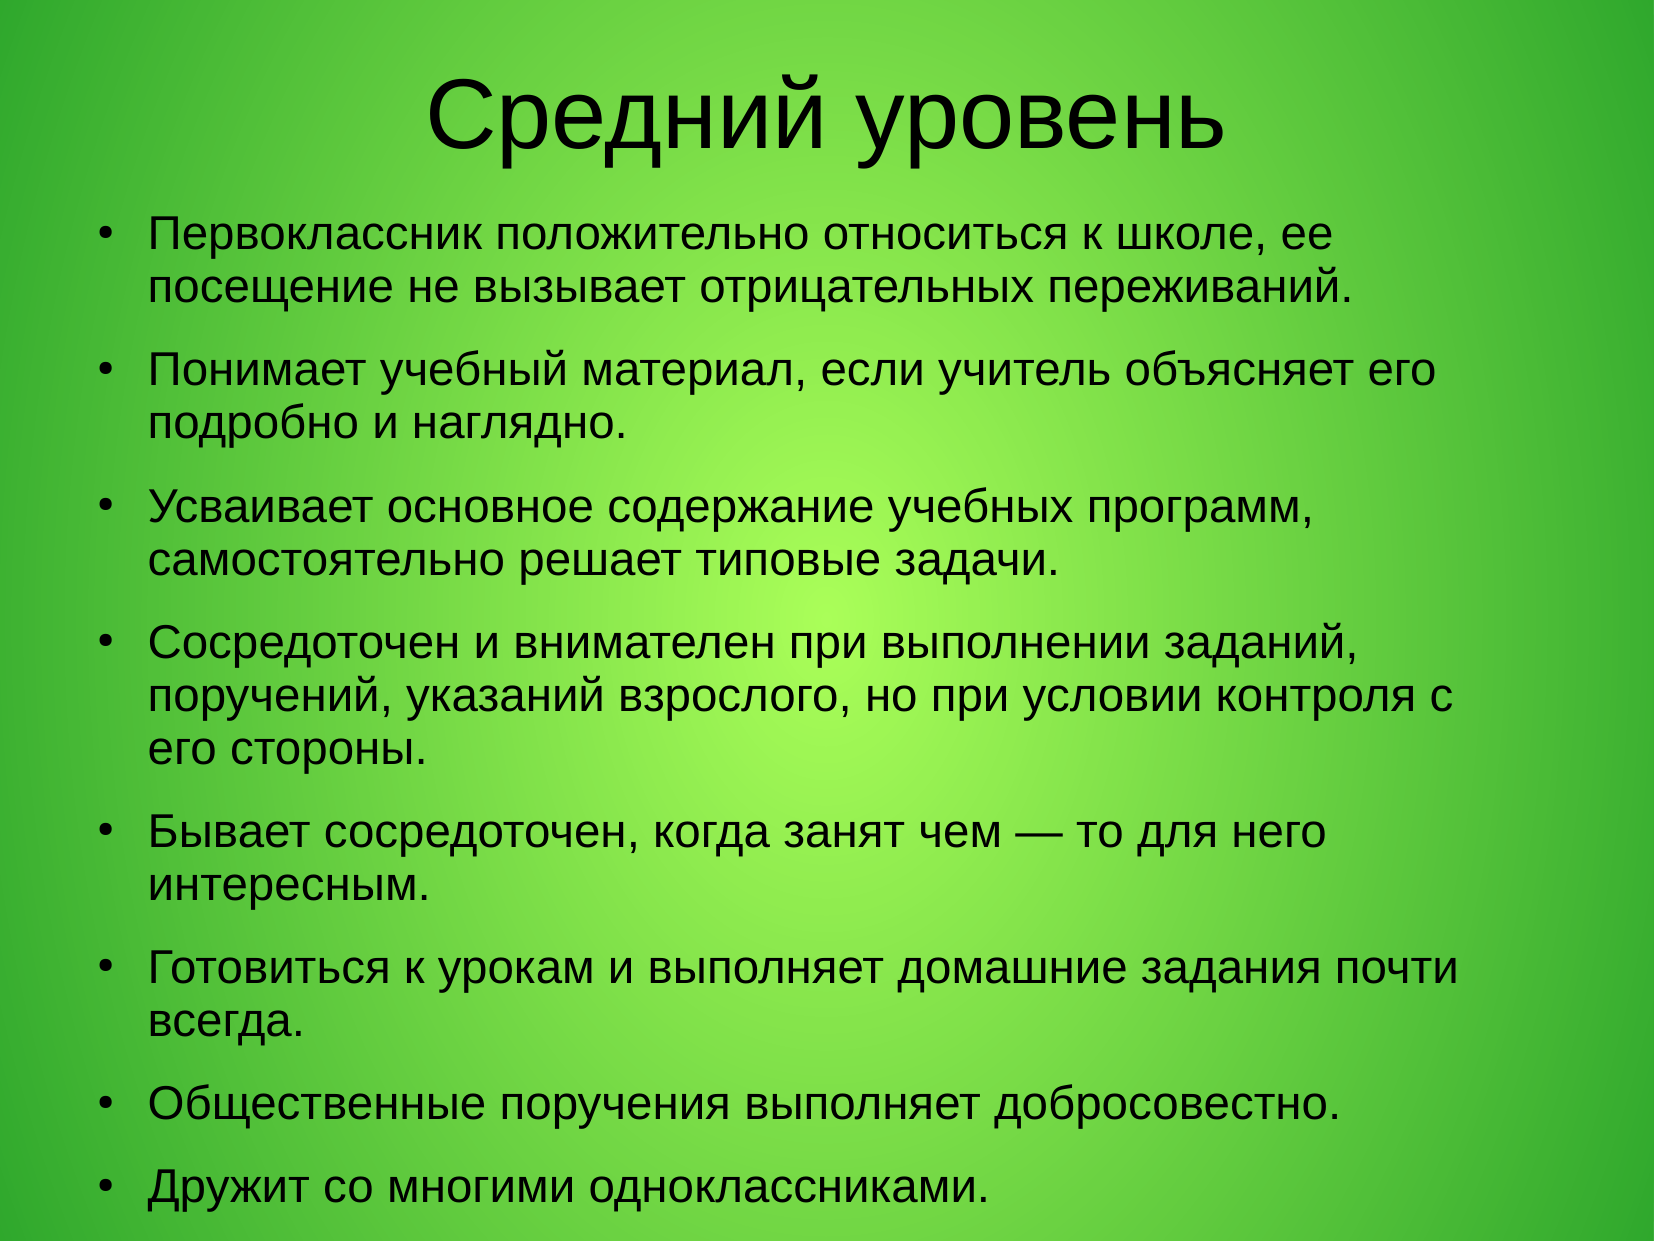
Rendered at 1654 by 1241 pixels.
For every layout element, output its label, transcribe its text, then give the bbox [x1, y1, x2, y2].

title Средний уровень [82, 49, 1571, 179]
list Первоклассник положительно относиться к школе, ее посещение не вызывает отрицательных переживаний. Понимает учебный материал, если учитель объясняет его подробно и наглядно. Усваивает основное содержание учебных программ, самостоятельно решает типовые задачи. Сосредоточен и внимателен при выполнении заданий, поручений, указаний взрослого, но при условии контроля с его стороны. Бывает сосредоточен, когда занят чем — то для него интересным. Готовиться к урокам и выполняет домашние задания почти всегда. Общественные поручения выполняет добросовестно. Дружит со многими одноклассниками. [80, 206, 1536, 1216]
